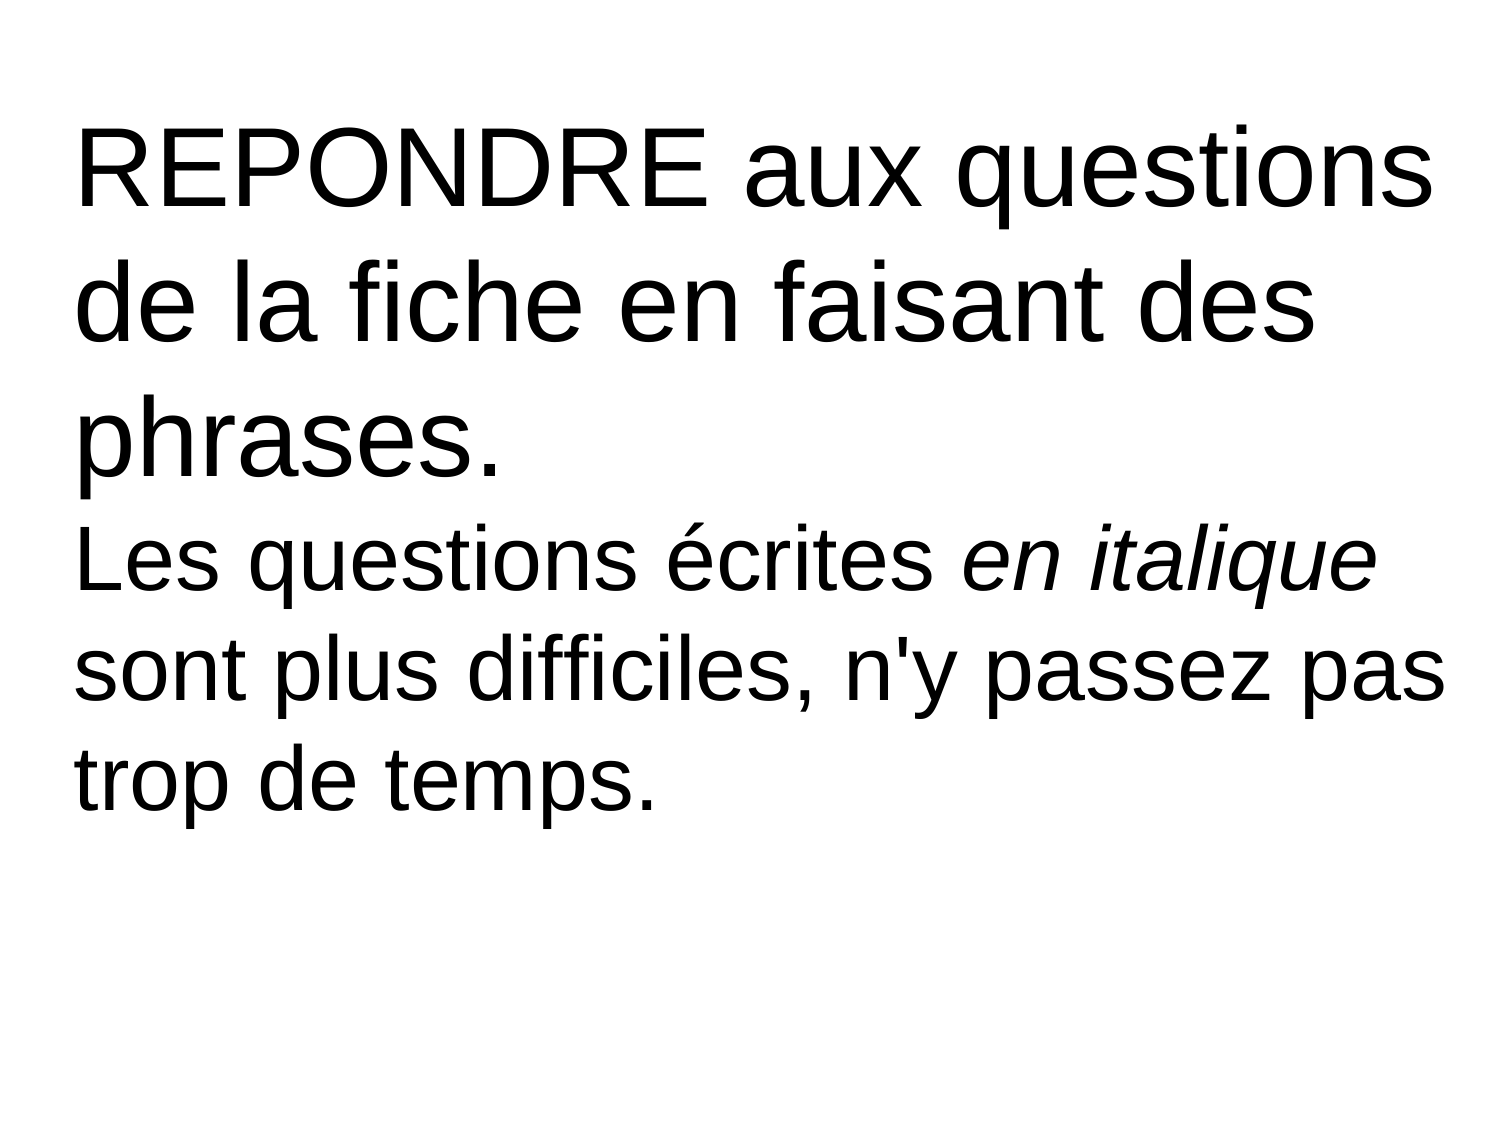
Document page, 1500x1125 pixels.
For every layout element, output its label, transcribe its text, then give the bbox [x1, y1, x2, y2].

text_box REPONDRE aux questions de la fiche en faisant des phrases. Les questions écrites en italique sont plus difficiles, n'y passez pas trop de temps. [59, 86, 1477, 702]
